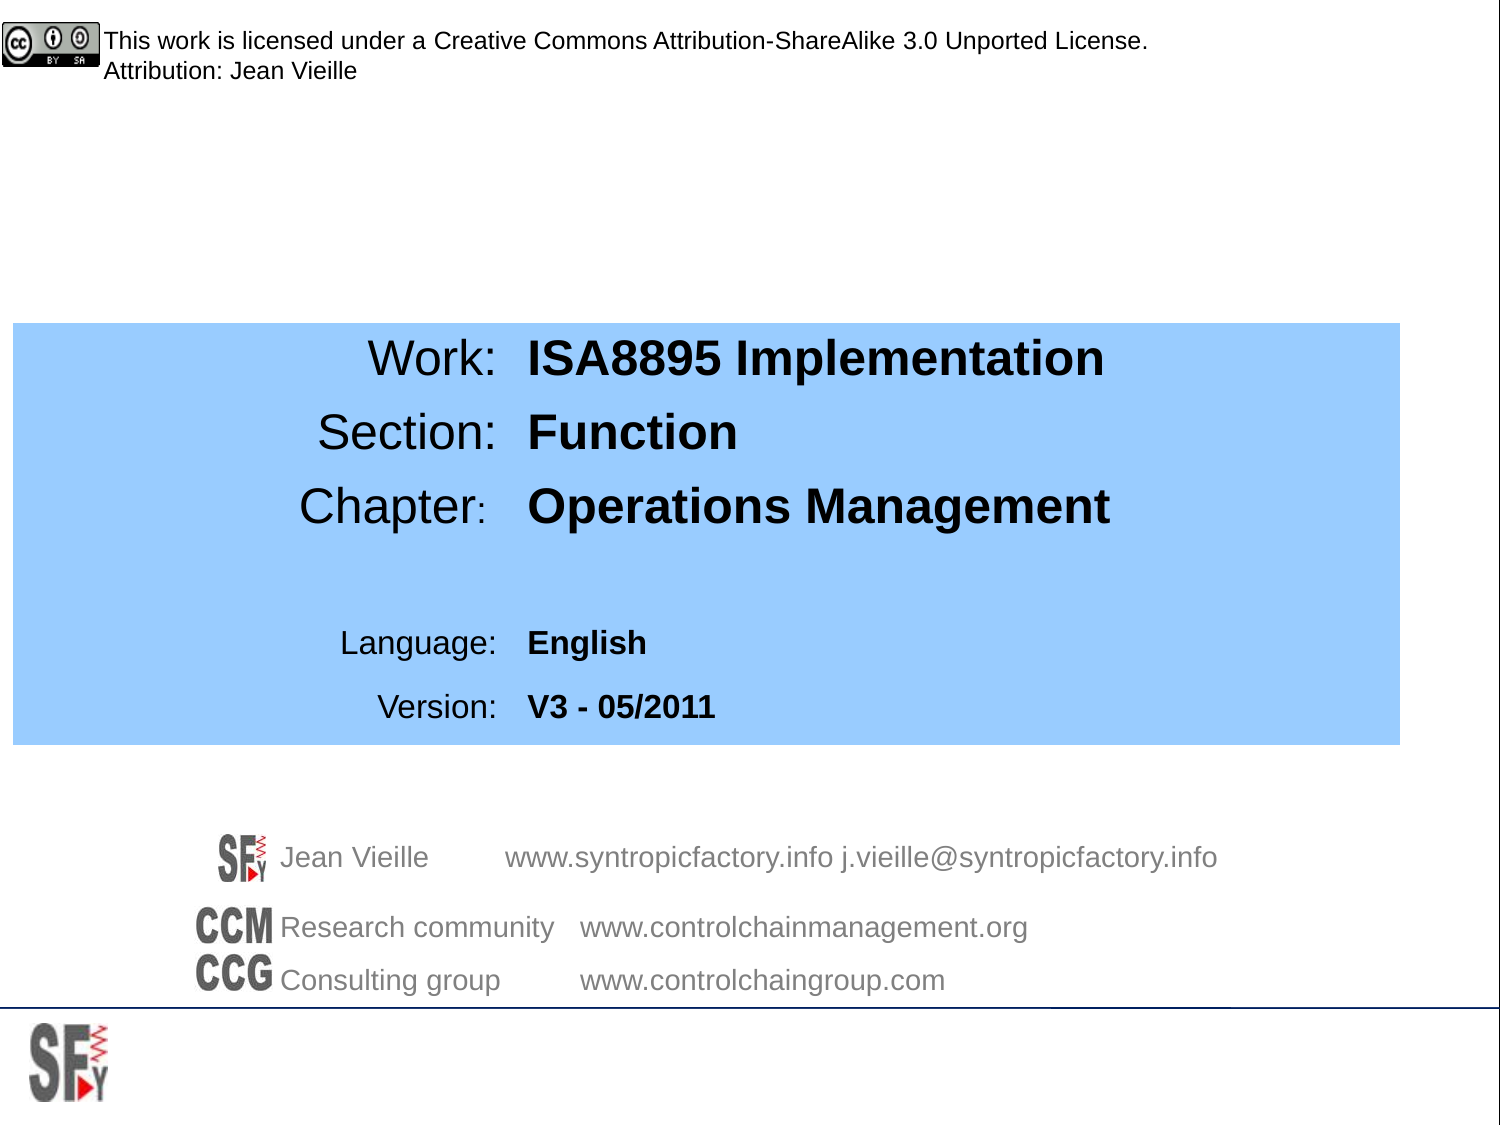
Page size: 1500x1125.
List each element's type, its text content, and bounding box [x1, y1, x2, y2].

picture [218, 834, 266, 882]
table_cell Language: [13, 617, 512, 681]
picture [194, 905, 273, 944]
table_cell Section: [13, 397, 512, 470]
table_cell V3 - 05/2011 [512, 681, 1400, 745]
table_cell Function [512, 397, 1400, 470]
table_cell English [512, 617, 1400, 681]
picture [194, 952, 273, 992]
picture [29, 1023, 108, 1102]
table_cell Version: [13, 681, 512, 745]
table_cell [13, 544, 512, 617]
table_cell Operations Management [512, 470, 1400, 544]
table_header ISA8895 Implementation [512, 323, 1400, 397]
picture [2, 22, 100, 67]
table_cell Chapter: [13, 470, 512, 544]
table_cell [512, 544, 1400, 617]
table_header Work: [13, 323, 512, 397]
